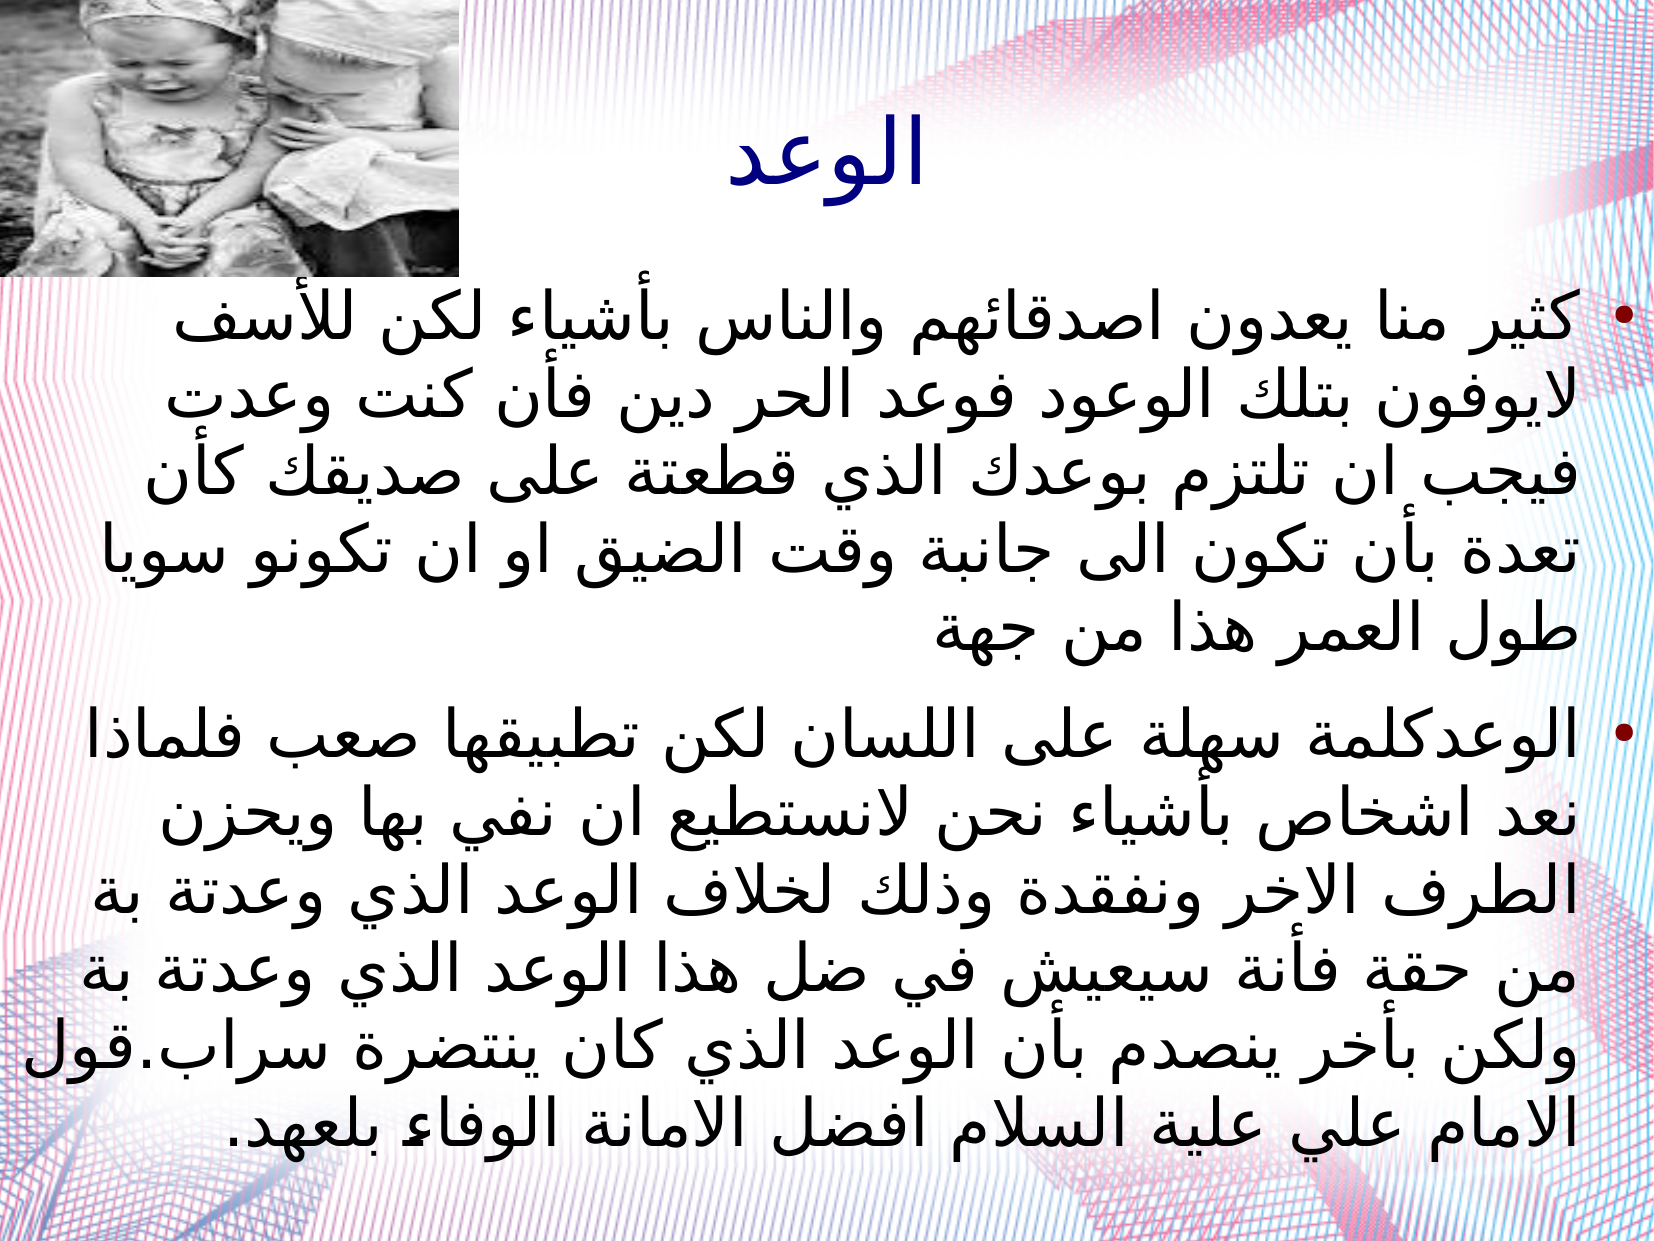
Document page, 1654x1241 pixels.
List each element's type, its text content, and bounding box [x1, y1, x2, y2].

picture [0, 0, 1654, 277]
list كثير منا يعدون اصدقائهم والناس بأشياء لكن للأسف لايوفون بتلك الوعود فوعد الحر دين فأن كنت وعدت فيجب ان تلتزم بوعدك الذي قطعتة على صديقك كأن تعدة بأن تكون الى جانبة وقت الضيق او ان تكونو سويا طول العمر هذا من جهة الوعدكلمة سهلة على اللسان لكن تطبيقها صعب فلماذا نعد اشخاص بأشياء نحن لانستطيع ان نفي بها ويحزن الطرف الاخر ونفقدة وذلك لخلاف الوعد الذي وعدتة بة من حقة فأنة سيعيش في ضل هذا الوعد الذي وعدتة بة ولكن بأخر ينصدم بأن الوعد الذي كان ينتضرة سراب.قول الامام علي علية السلام افضل الامانة الوفاء بلعهد. [0, 277, 1654, 1241]
title الوعد [459, 49, 1571, 257]
